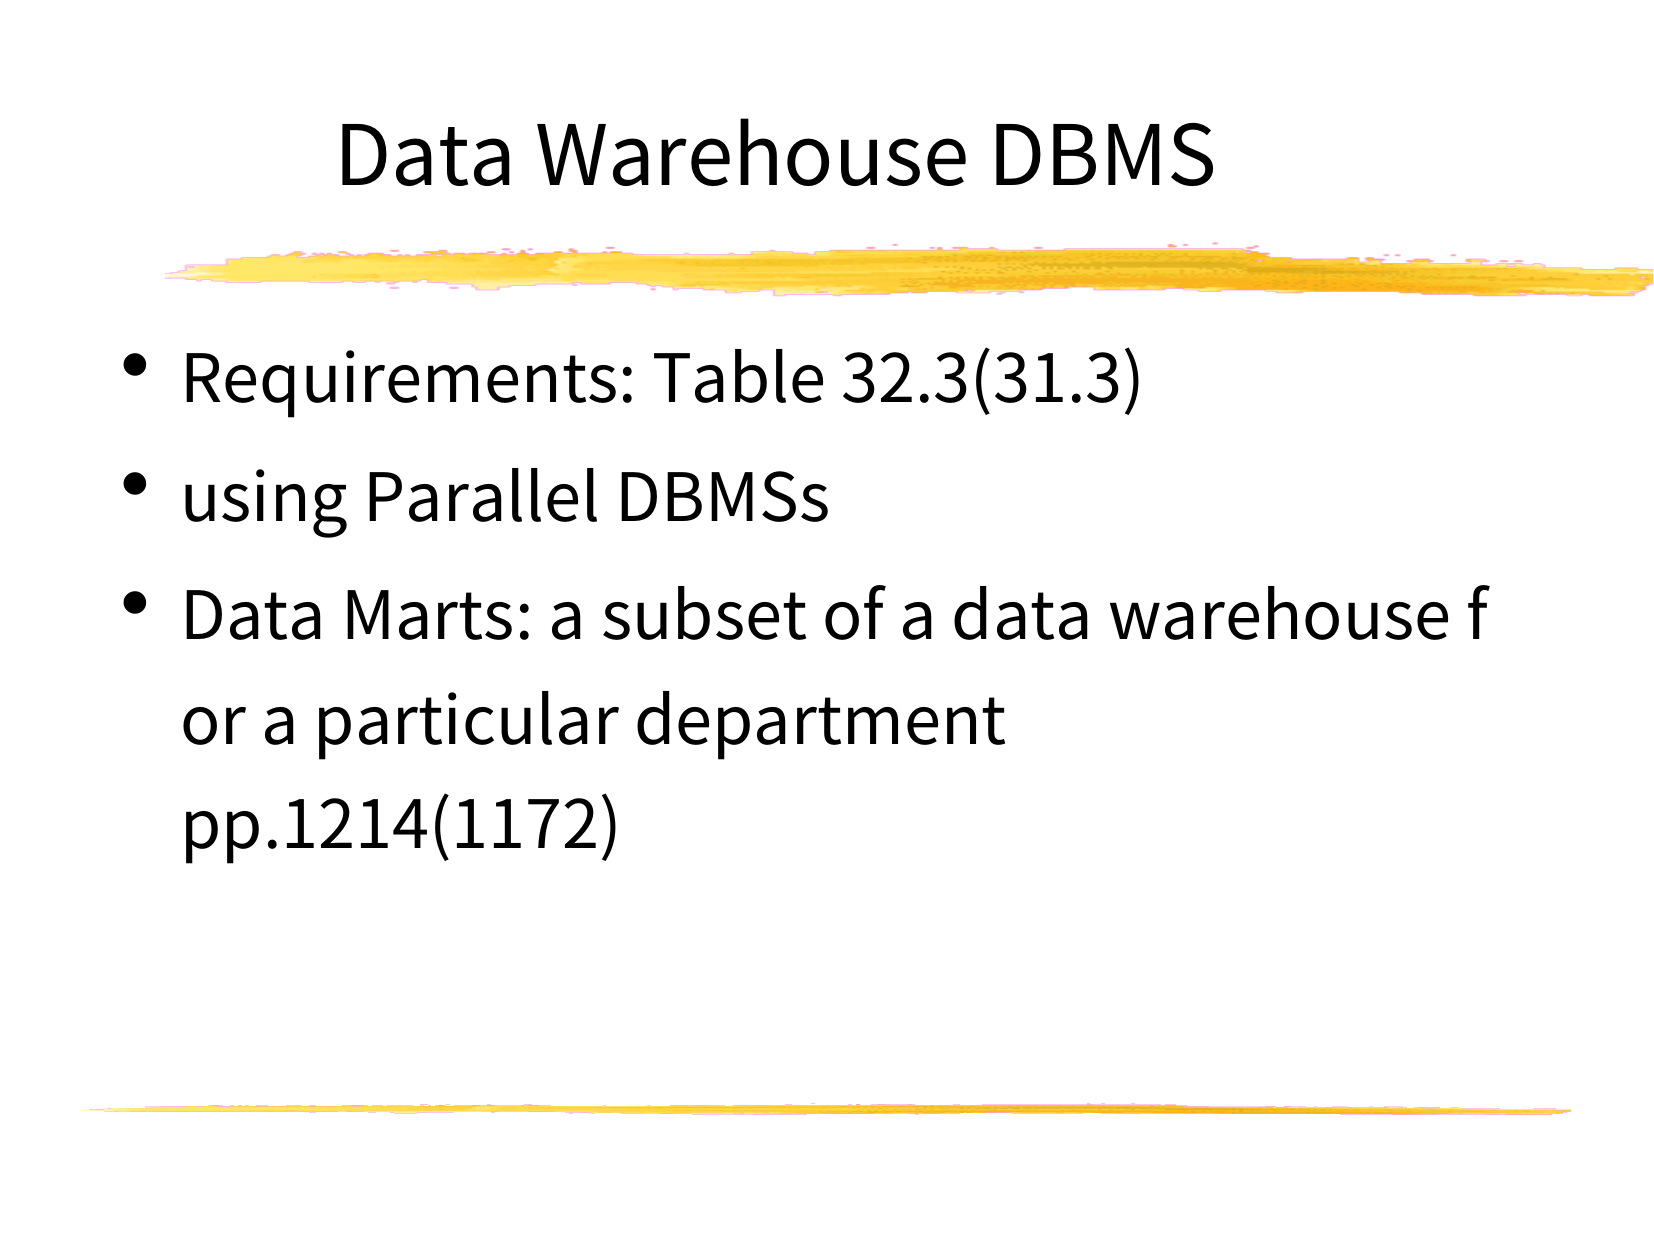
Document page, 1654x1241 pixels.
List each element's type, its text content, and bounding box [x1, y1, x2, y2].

picture [165, 237, 1654, 308]
list Requirements: Table 32.3(31.3) using Parallel DBMSs Data Marts: a subset of a data warehouse for a particular department pp.1214(1172) [124, 316, 1530, 1061]
picture [82, 1102, 1571, 1117]
title Data Warehouse DBMS [73, 39, 1479, 249]
